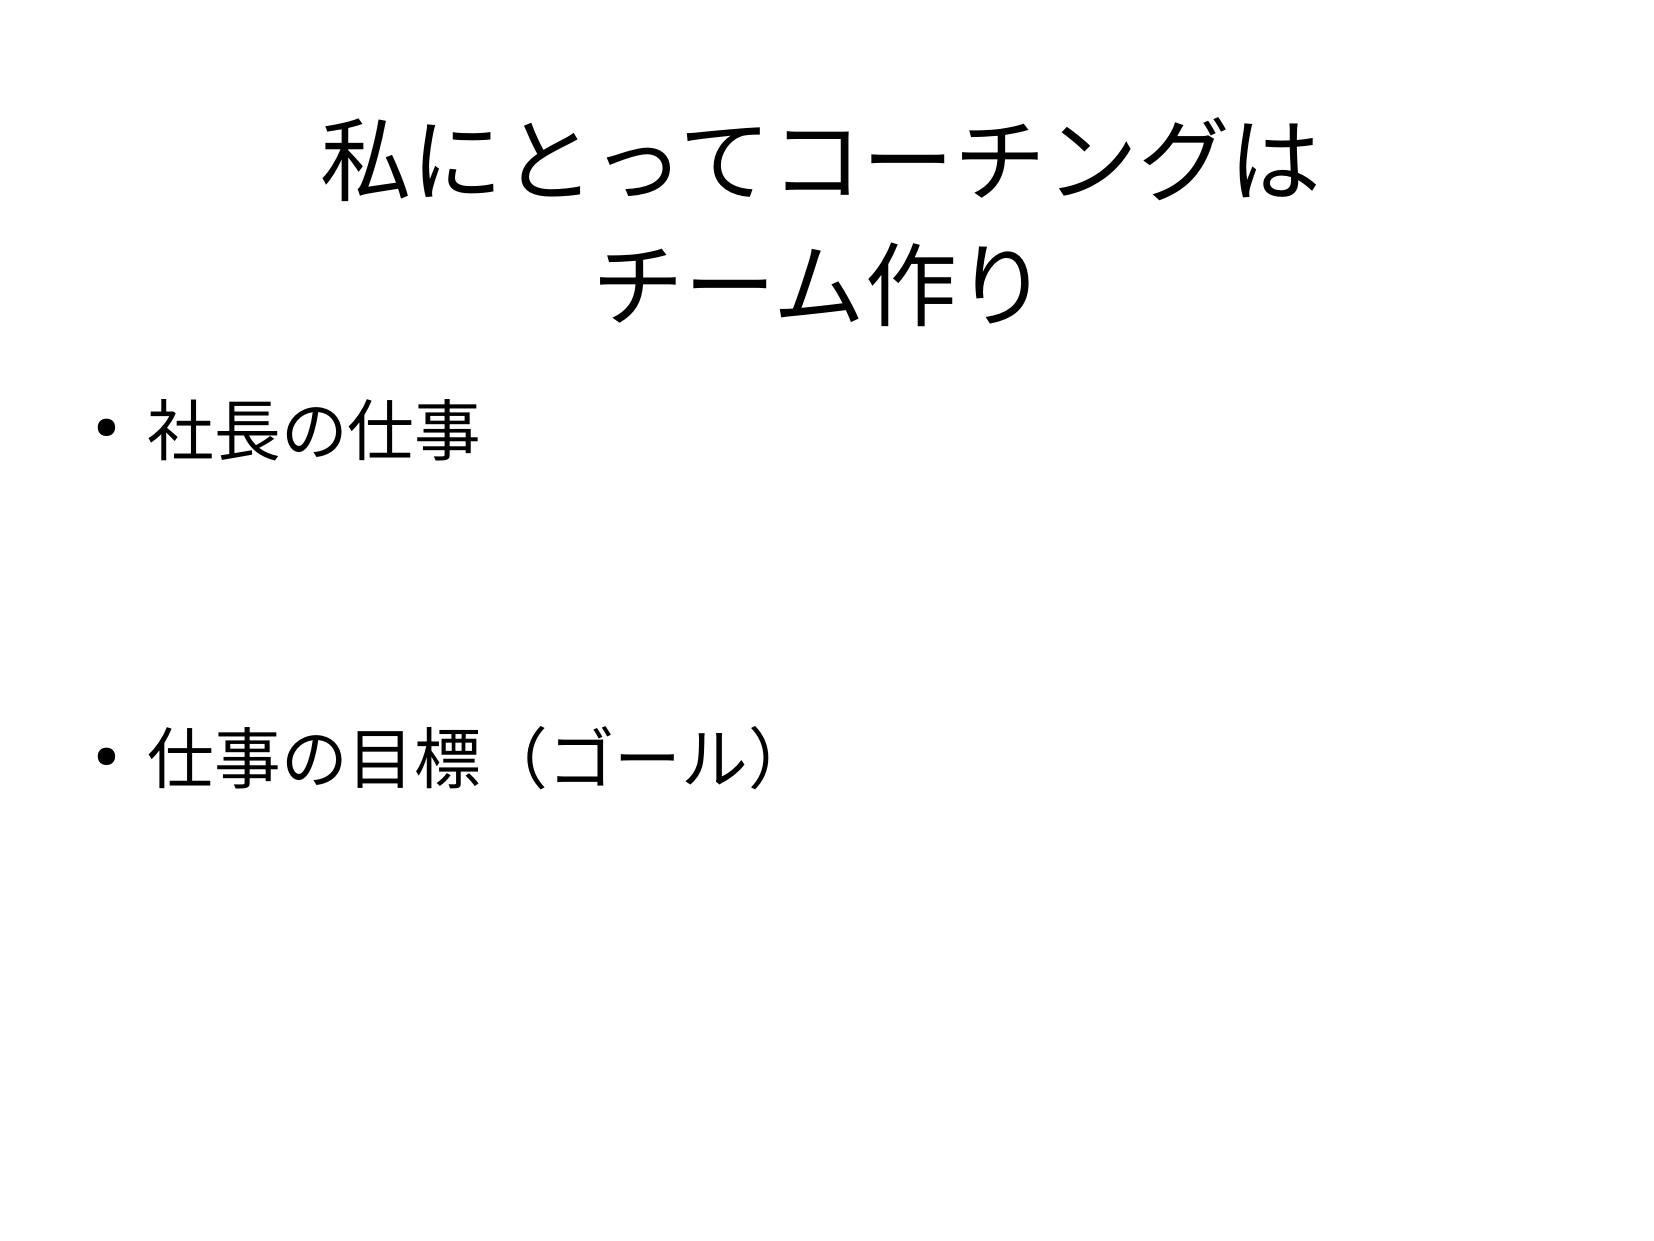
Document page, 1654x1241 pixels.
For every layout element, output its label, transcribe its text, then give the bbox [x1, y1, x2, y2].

title 私にとってコーチングは チーム作り [76, 88, 1565, 355]
list 社長の仕事 仕事の目標（ゴール） [76, 383, 1565, 1104]
